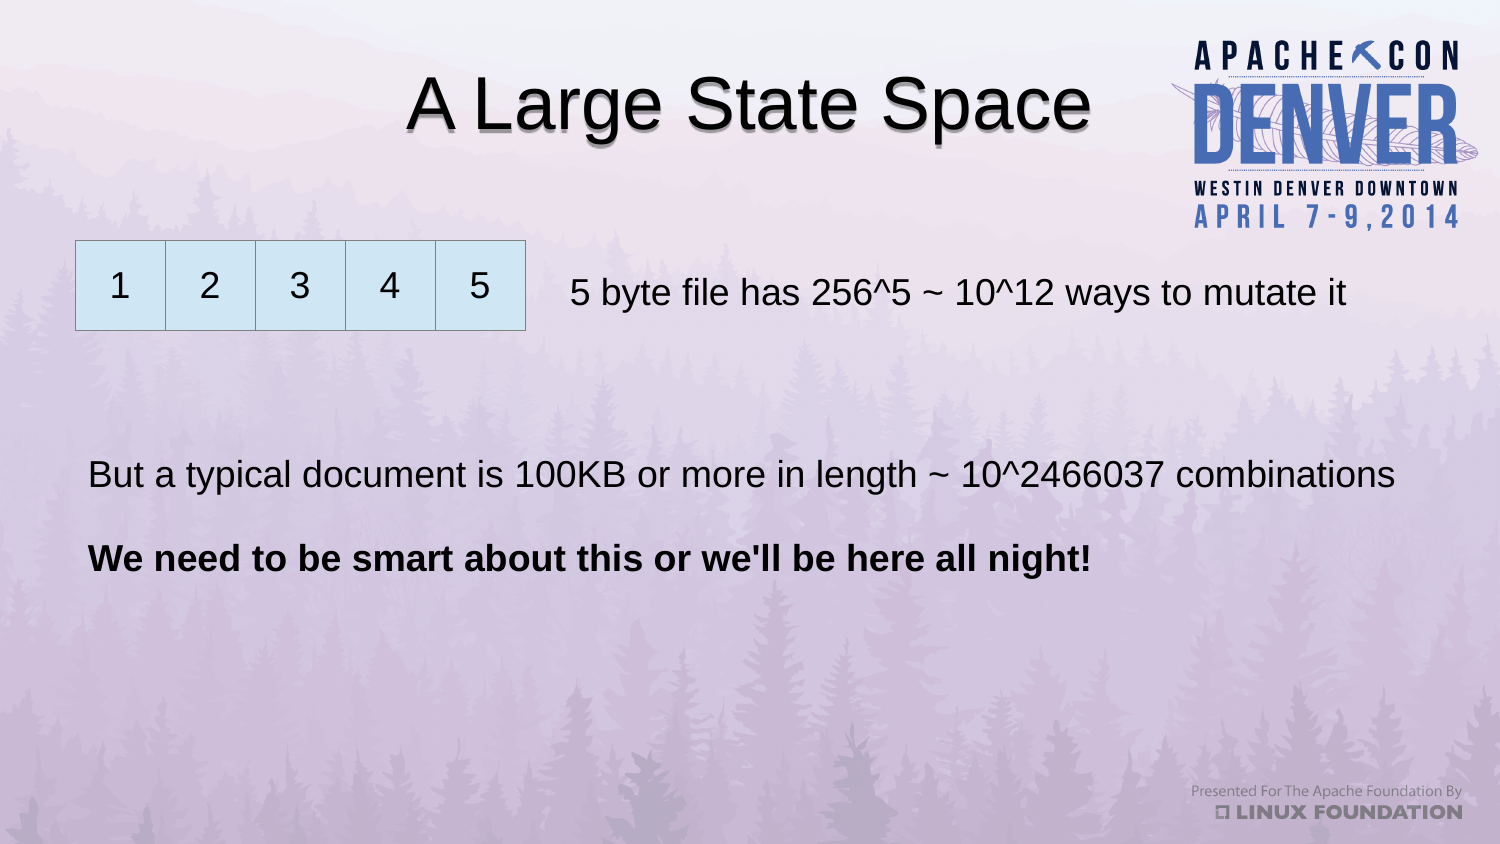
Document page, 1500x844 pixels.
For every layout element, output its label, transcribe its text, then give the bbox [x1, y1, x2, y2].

text_box 3 [256, 240, 346, 331]
text_box 5 [436, 240, 526, 331]
title A Large State Space [75, 33, 1425, 175]
text_box 5 byte file has 256^5 ~ 10^12 ways to mutate it [555, 264, 1360, 406]
picture [0, 0, 1500, 844]
text_box 4 [346, 240, 436, 331]
text_box 2 [166, 240, 256, 331]
text_box 1 [75, 240, 166, 331]
text_box But a typical document is 100KB or more in length ~ 10^2466037 combinations We need to be smart about this or we'll be here all night! [73, 446, 1411, 589]
